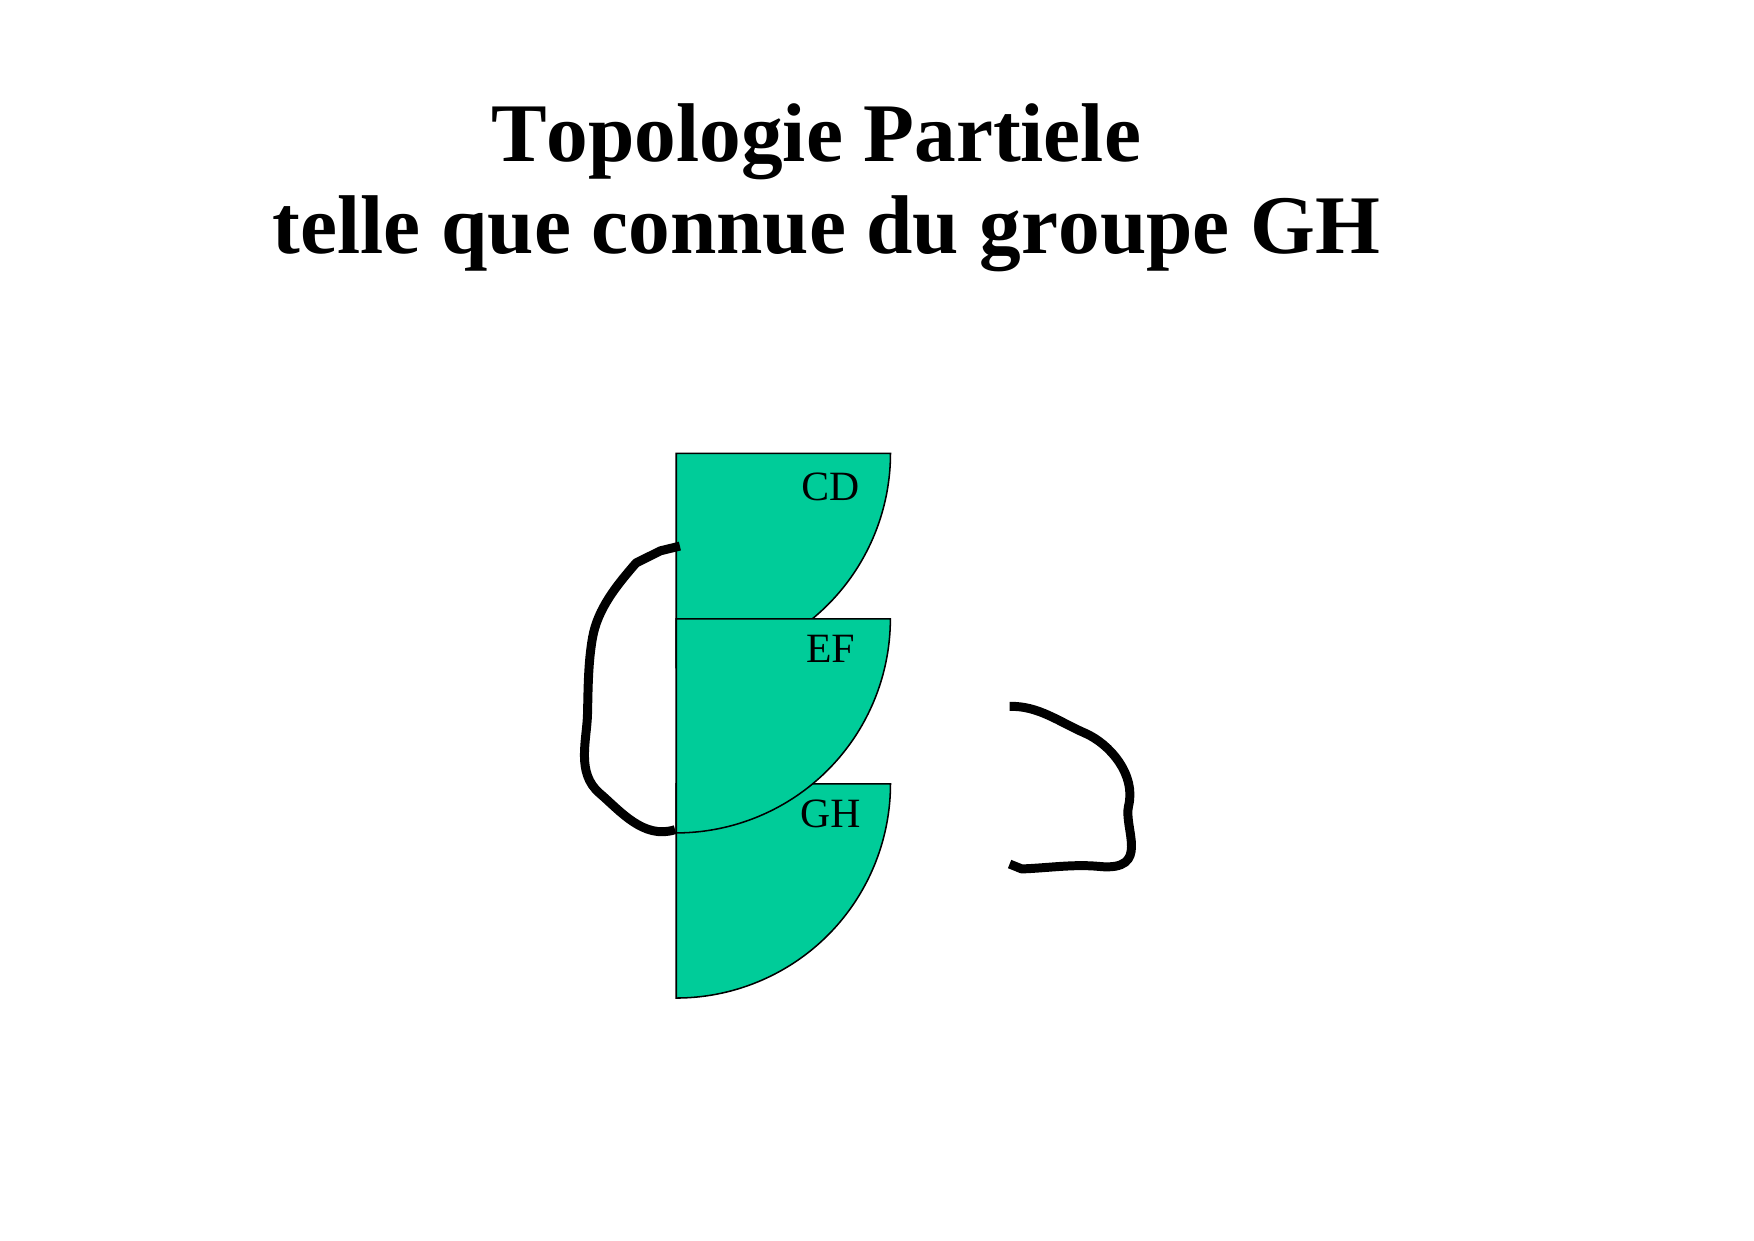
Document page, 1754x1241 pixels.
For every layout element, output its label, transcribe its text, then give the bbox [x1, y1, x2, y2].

text_box Topologie Partiele telle que connue du groupe GH [123, 79, 1530, 280]
text_box EF [776, 617, 885, 680]
text_box CD [776, 455, 885, 518]
text_box GH [776, 782, 885, 845]
